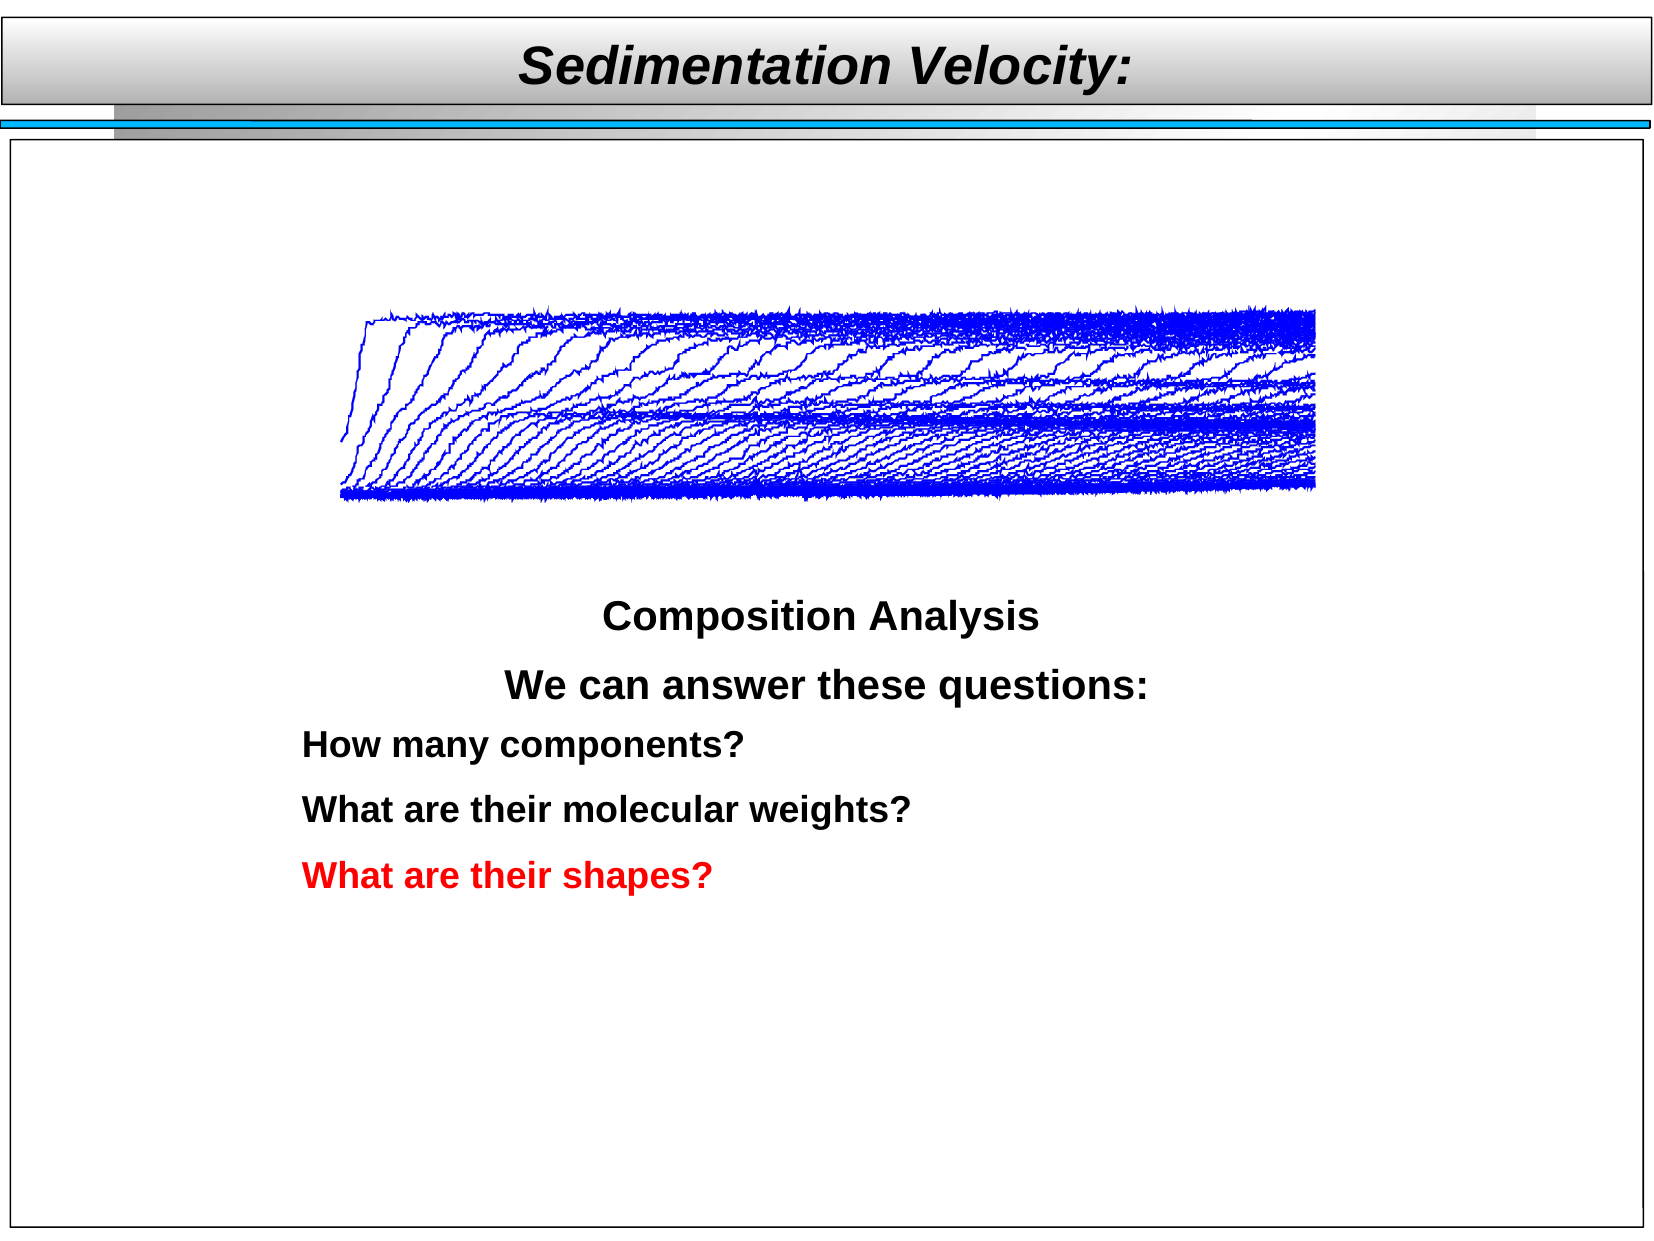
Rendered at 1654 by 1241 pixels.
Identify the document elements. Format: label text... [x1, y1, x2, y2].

text_box [10, 139, 1644, 1228]
picture [340, 304, 1316, 503]
text_box How many components? What are their molecular weights? What are their shapes? [301, 723, 1352, 1035]
text_box Composition Analysis We can answer these questions: [465, 569, 1188, 709]
text_box [0, 120, 1651, 129]
text_box Sedimentation Velocity: [1, 17, 1652, 105]
